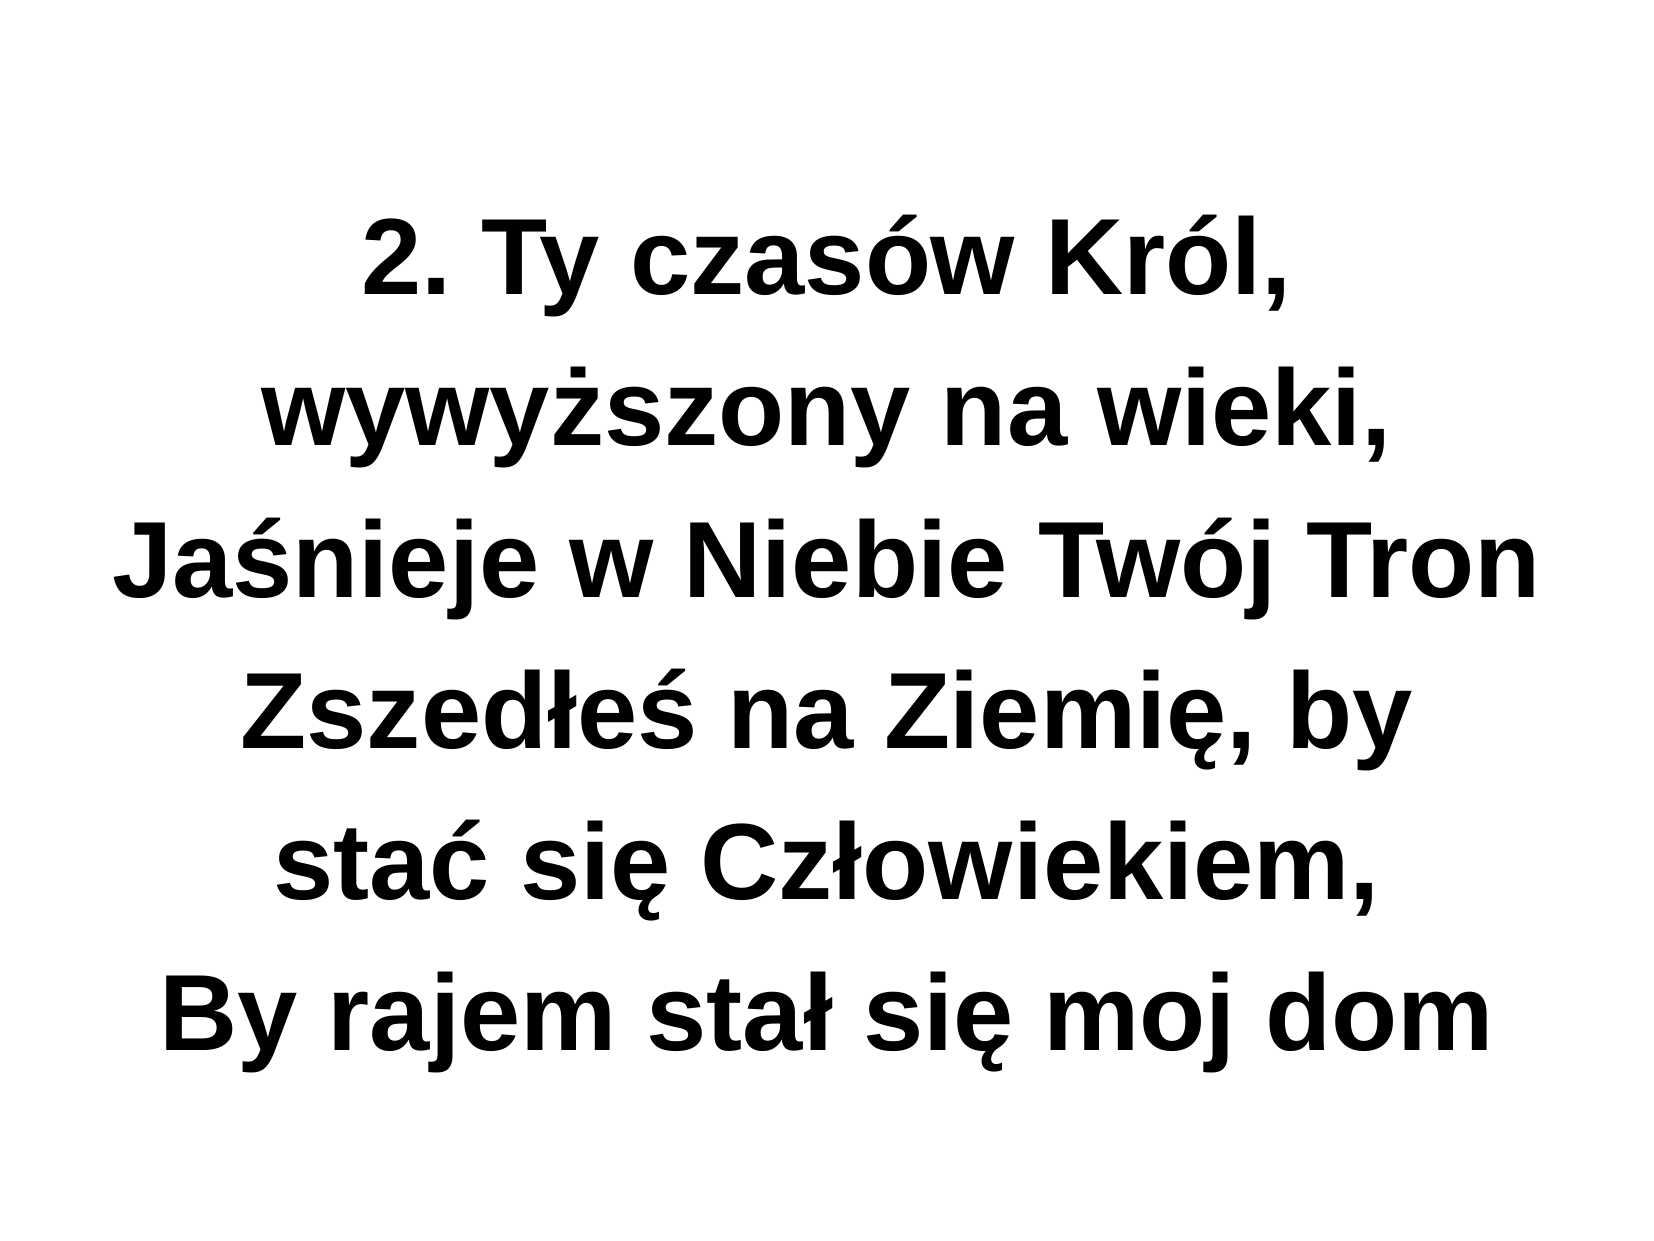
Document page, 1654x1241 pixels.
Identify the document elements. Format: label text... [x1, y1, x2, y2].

subtitle 2. Ty czasów Król, wywyższony na wieki, Jaśnieje w Niebie Twój Tron Zszedłeś na Ziemię, by stać się Człowiekiem, By rajem stał się moj dom [0, 0, 1654, 1241]
